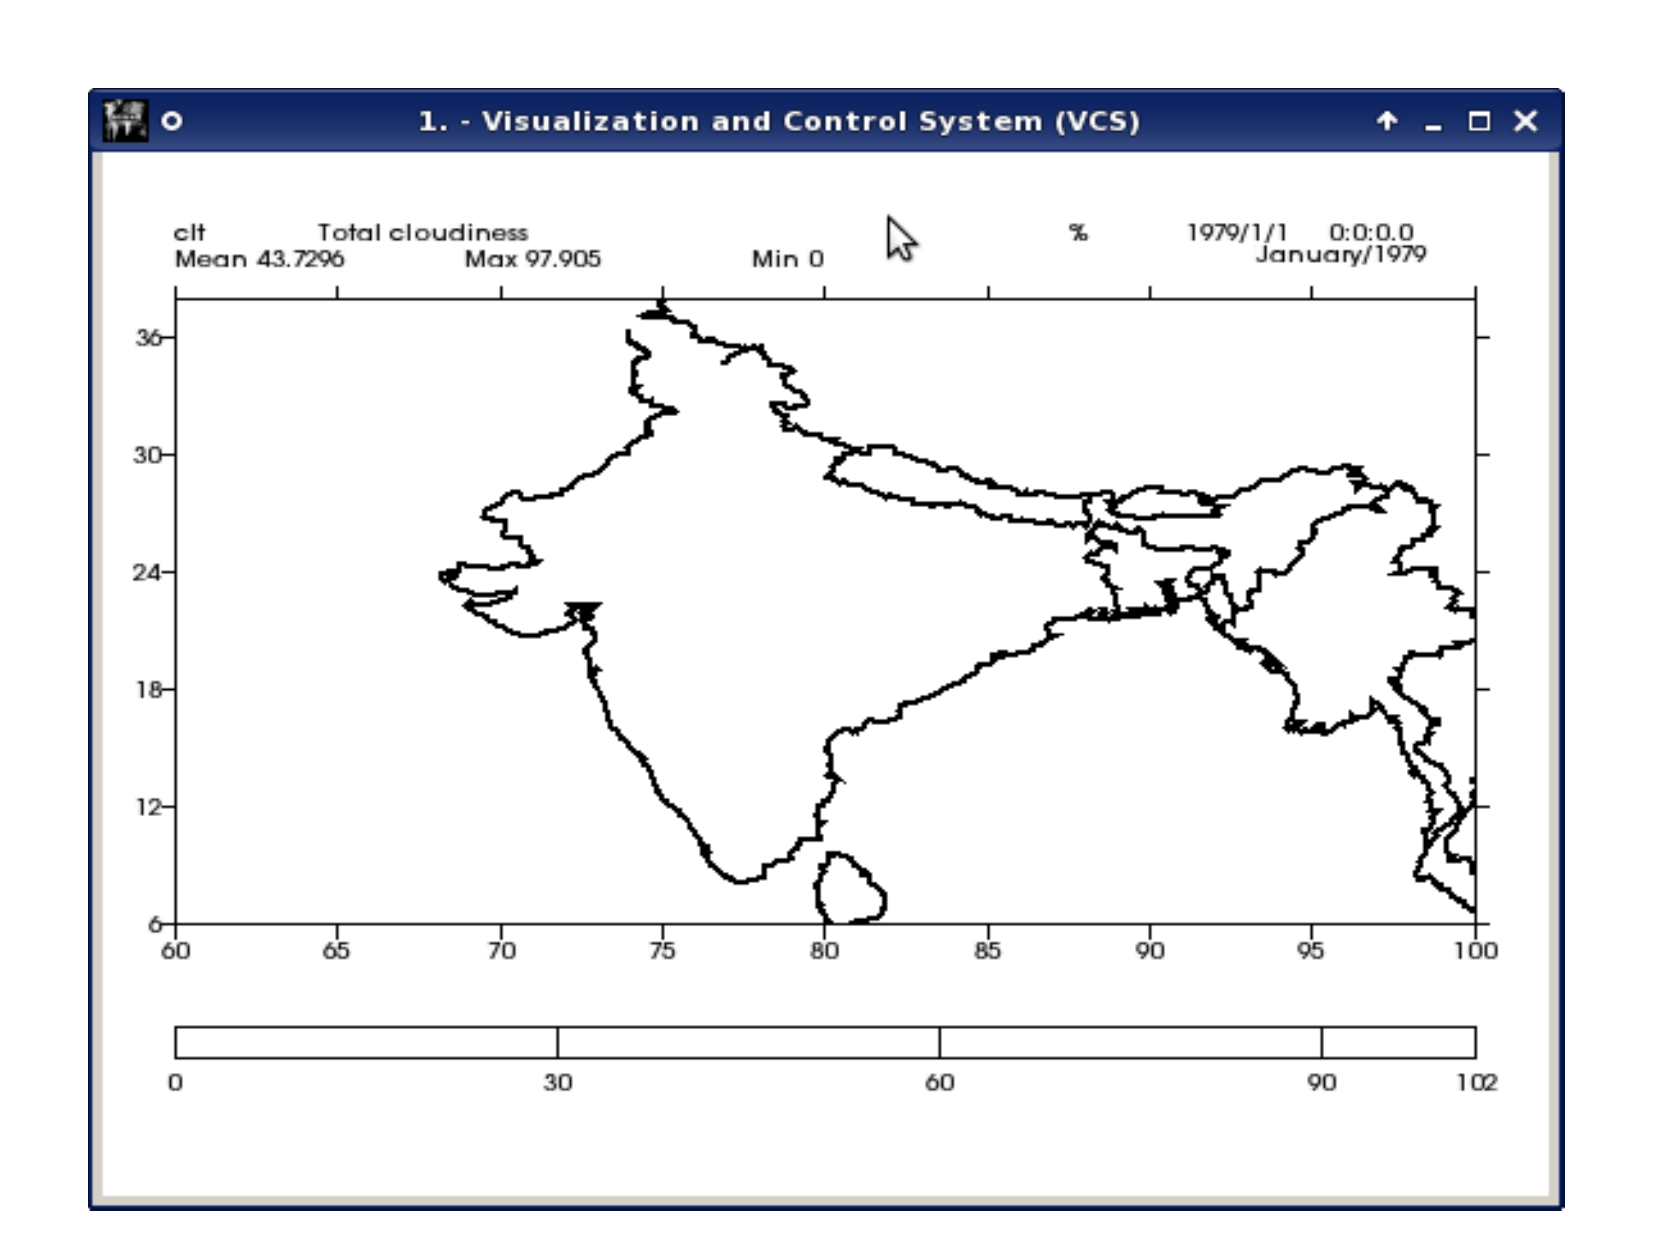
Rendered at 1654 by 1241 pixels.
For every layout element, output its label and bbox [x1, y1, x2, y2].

picture [88, 88, 1565, 1211]
